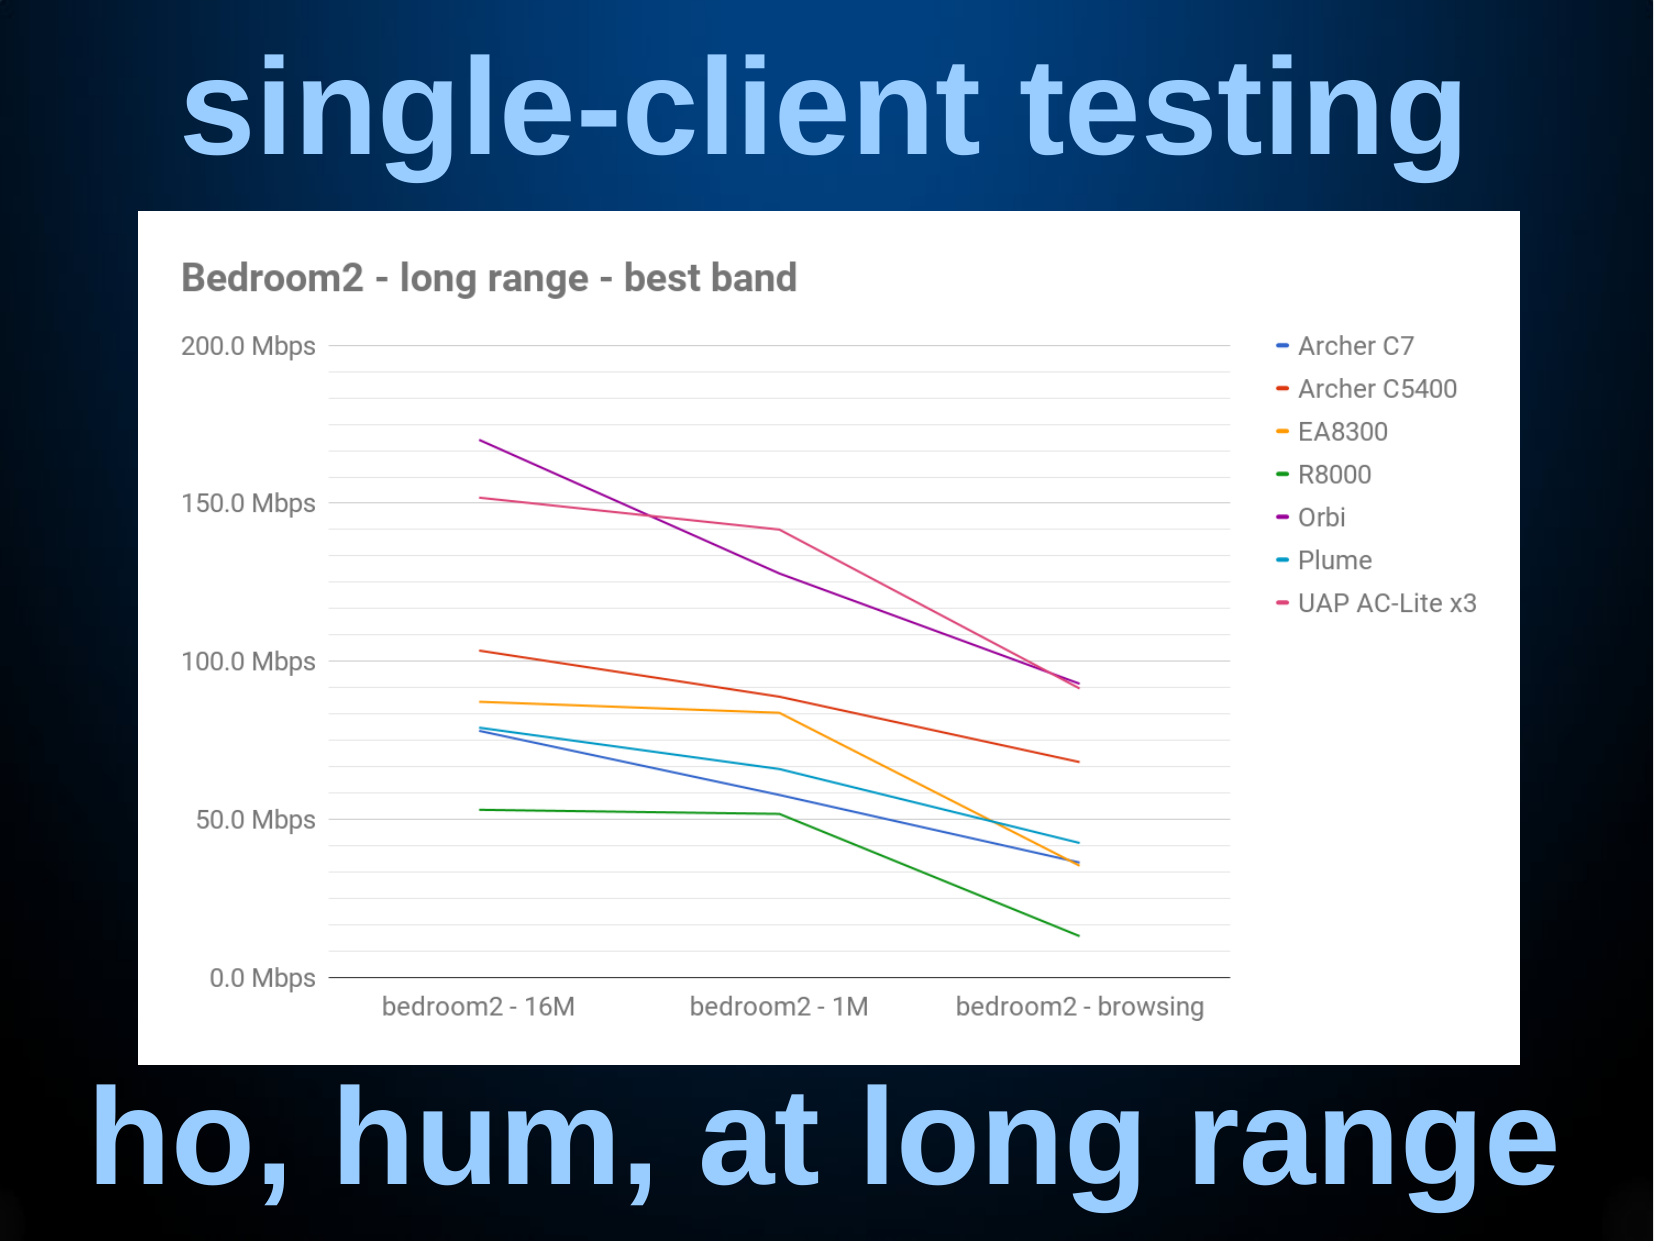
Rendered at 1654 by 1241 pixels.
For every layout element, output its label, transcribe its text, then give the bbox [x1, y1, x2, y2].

title single-client testing [0, 2, 1651, 211]
title ho, hum, at long range [0, 1033, 1651, 1241]
picture [0, 0, 1654, 1241]
